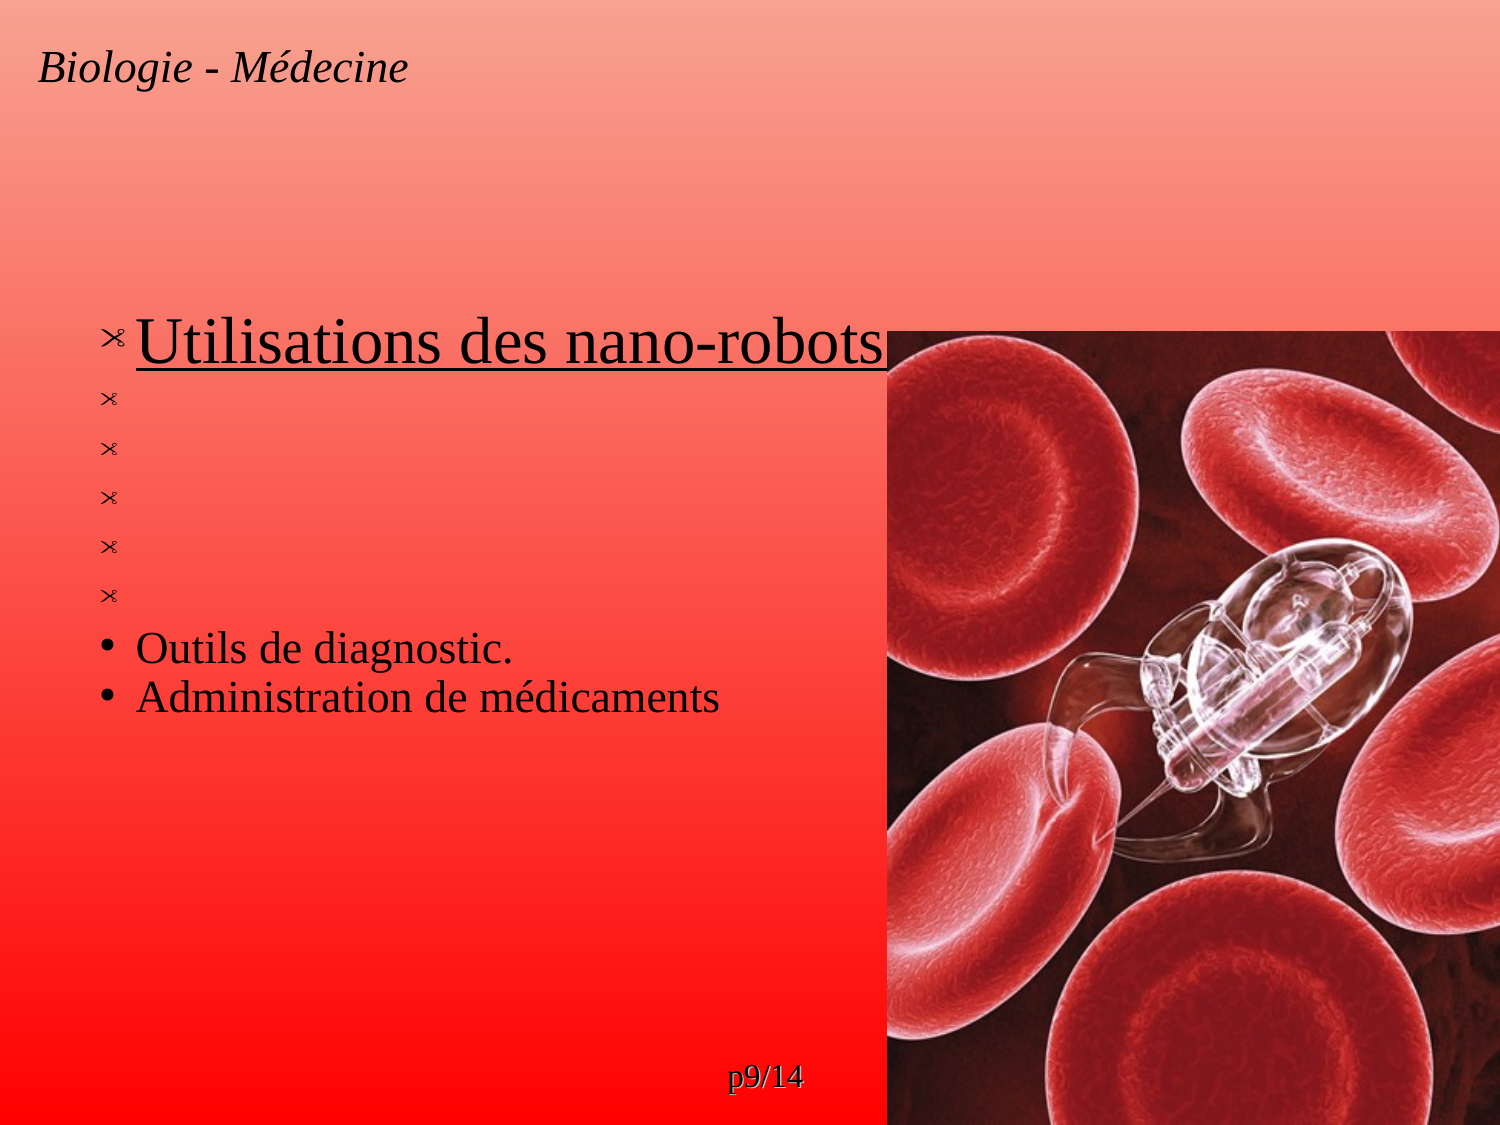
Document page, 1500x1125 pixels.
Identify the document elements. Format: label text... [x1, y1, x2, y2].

text_box p9/14 [712, 1050, 819, 1103]
text_box Biologie - Médecine [37, 43, 480, 93]
picture [887, 331, 1500, 1125]
text_box Utilisations des nano-robots : Outils de diagnostic. Administration de médicaments [29, 306, 993, 723]
